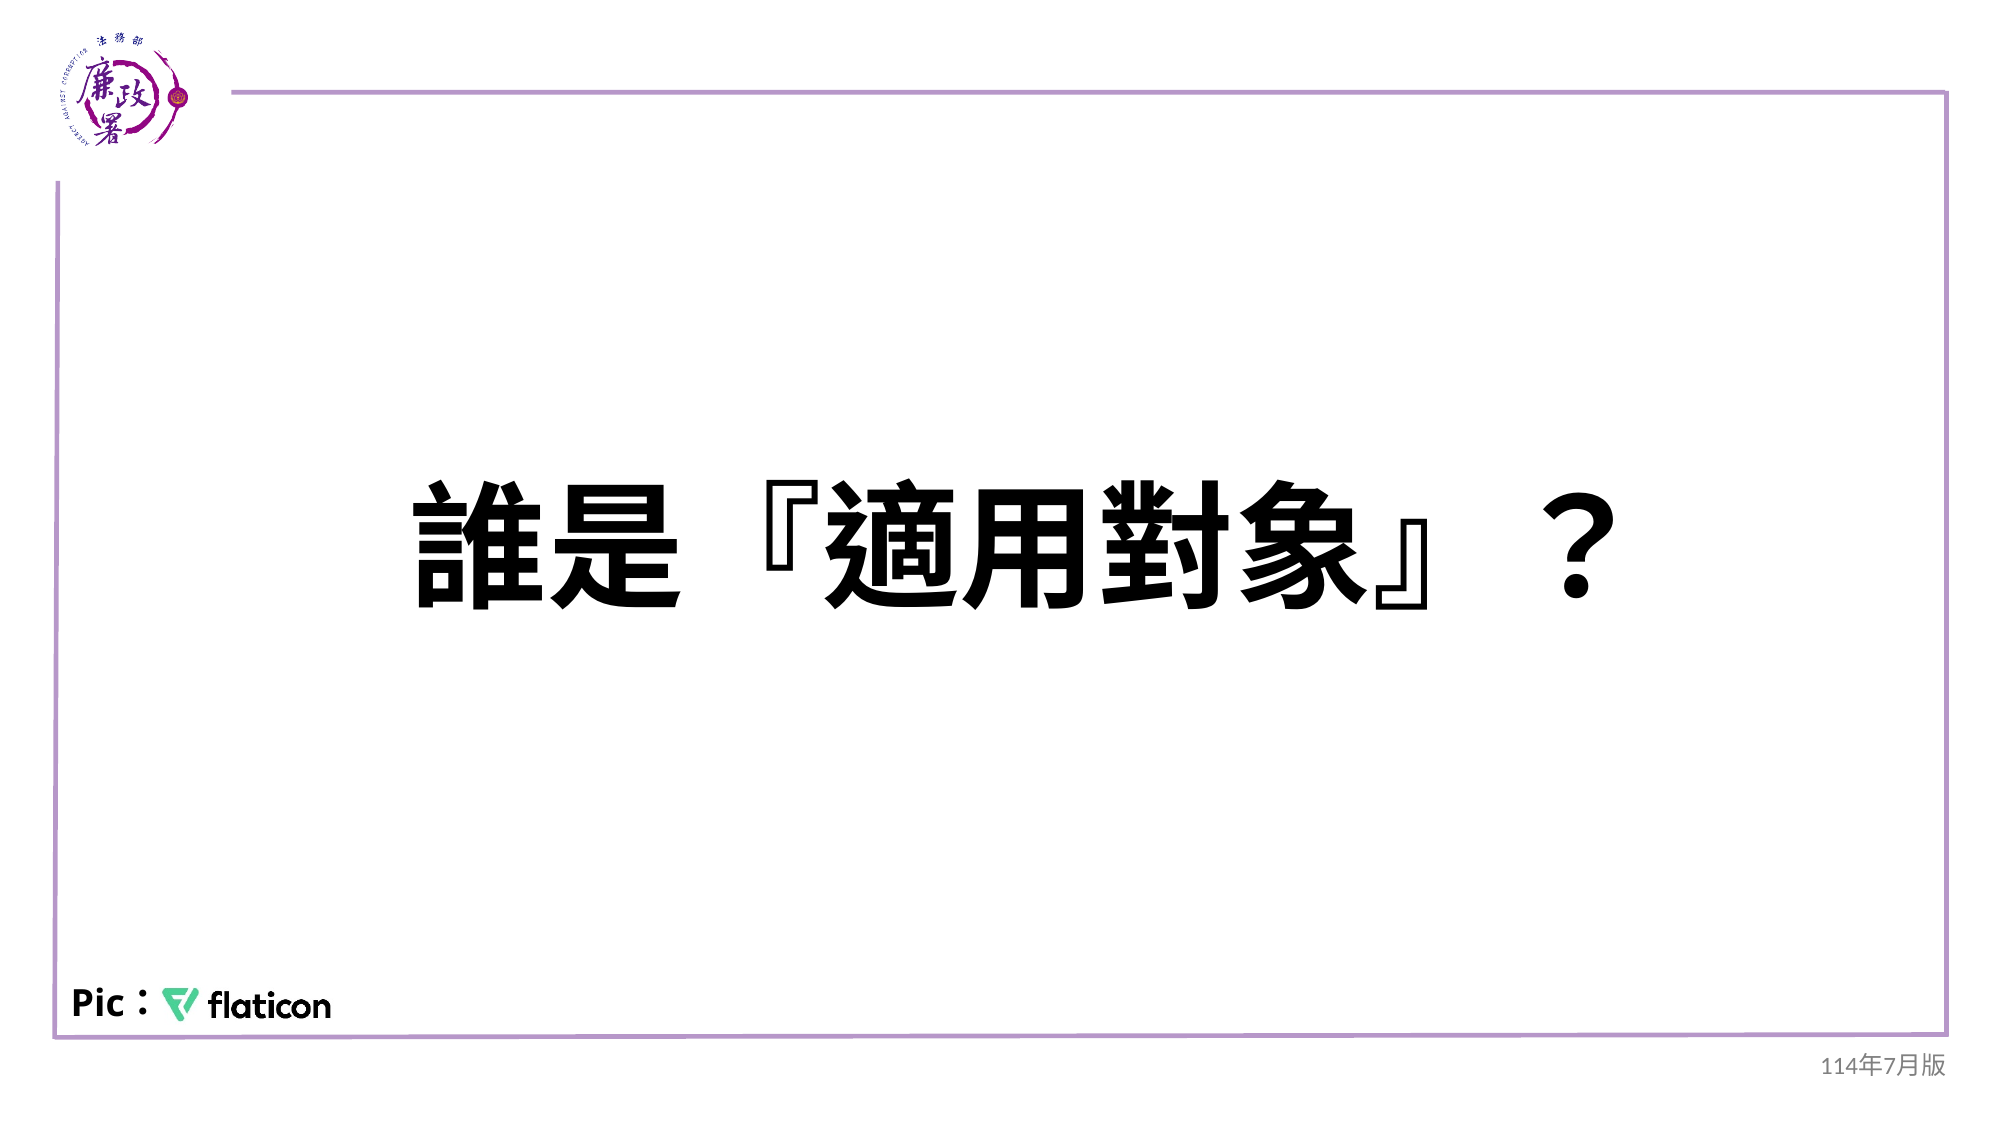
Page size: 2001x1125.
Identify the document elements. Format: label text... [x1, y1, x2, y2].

text_box Pic： [55, 971, 178, 1032]
picture [60, 32, 188, 146]
text_box 誰是『適用對象』？ [395, 452, 1663, 633]
picture [159, 985, 334, 1025]
